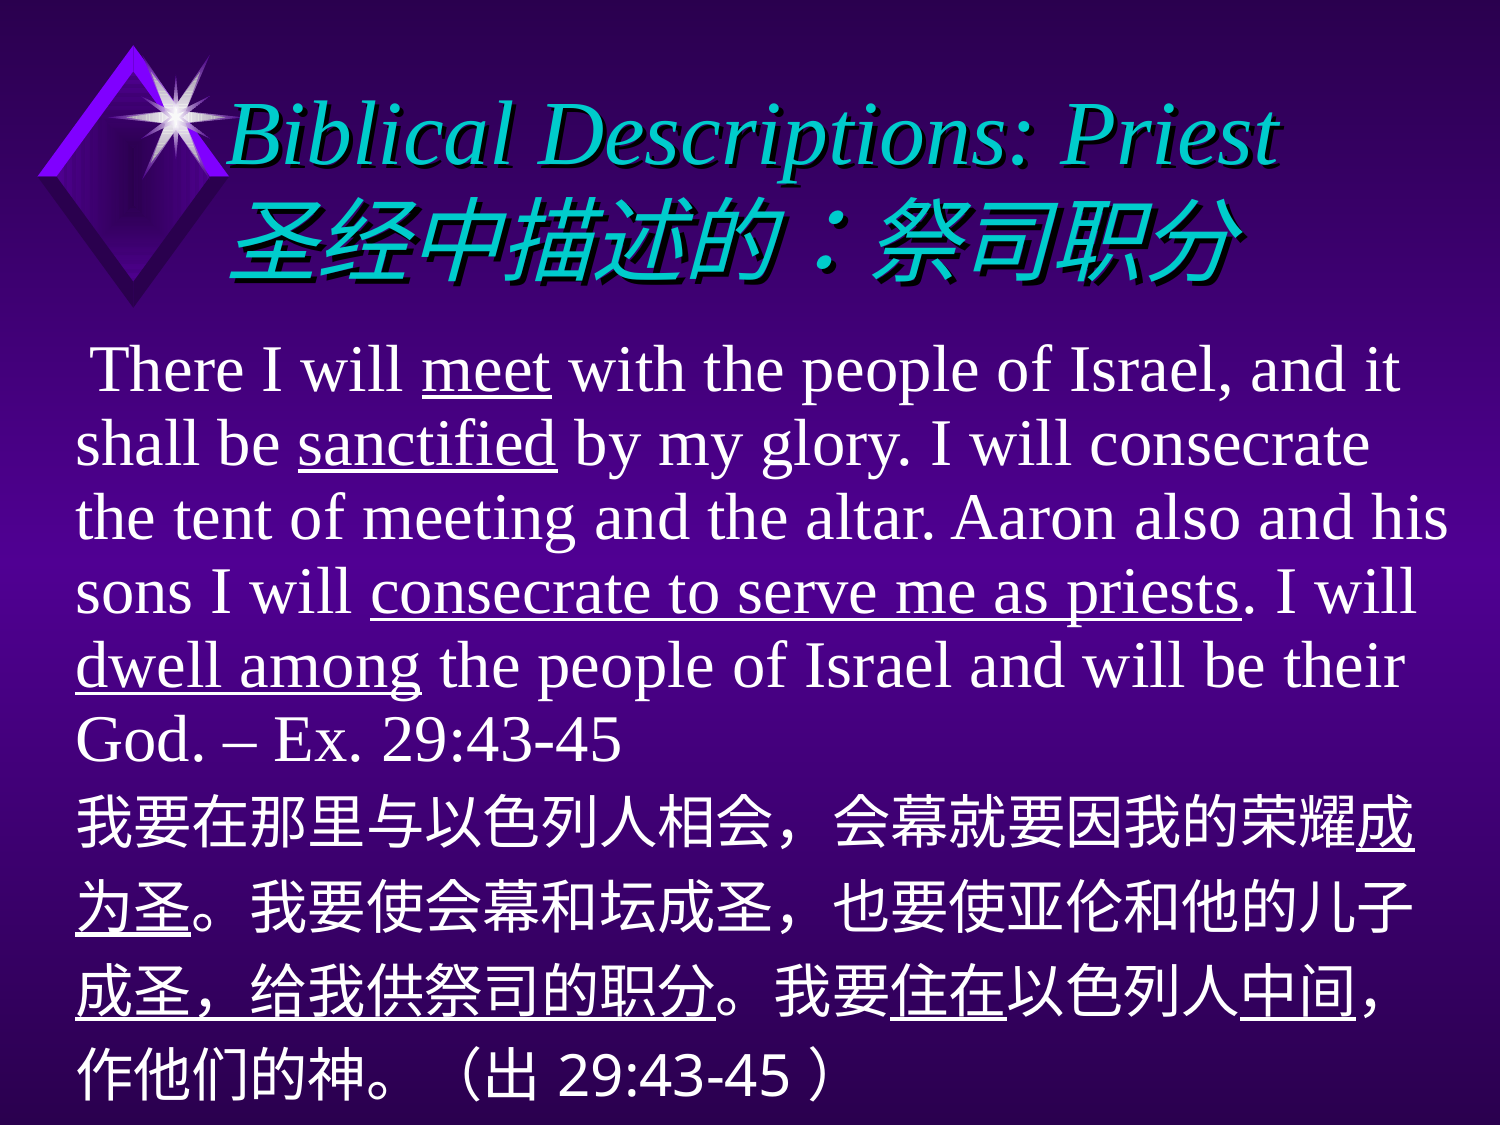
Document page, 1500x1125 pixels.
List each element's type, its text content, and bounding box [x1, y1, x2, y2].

text_box There I will meet with the people of Israel, and it shall be sanctified by my glory. I will consecrate the tent of meeting and the altar. Aaron also and his sons I will consecrate to serve me as priests. I will dwell among the people of Israel and will be their God. – Ex. 29:43-45 我要在那里与以色列人相会，会幕就要因我的荣耀成为圣。我要使会幕和坛成圣，也要使亚伦和他的儿子成圣，给我供祭司的职分。我要住在以色列人中间，作他们的神。（出29:43-45） [60, 324, 1476, 1097]
title Biblical Descriptions: Priest 圣经中描述的：祭司职分 [224, 65, 1388, 301]
